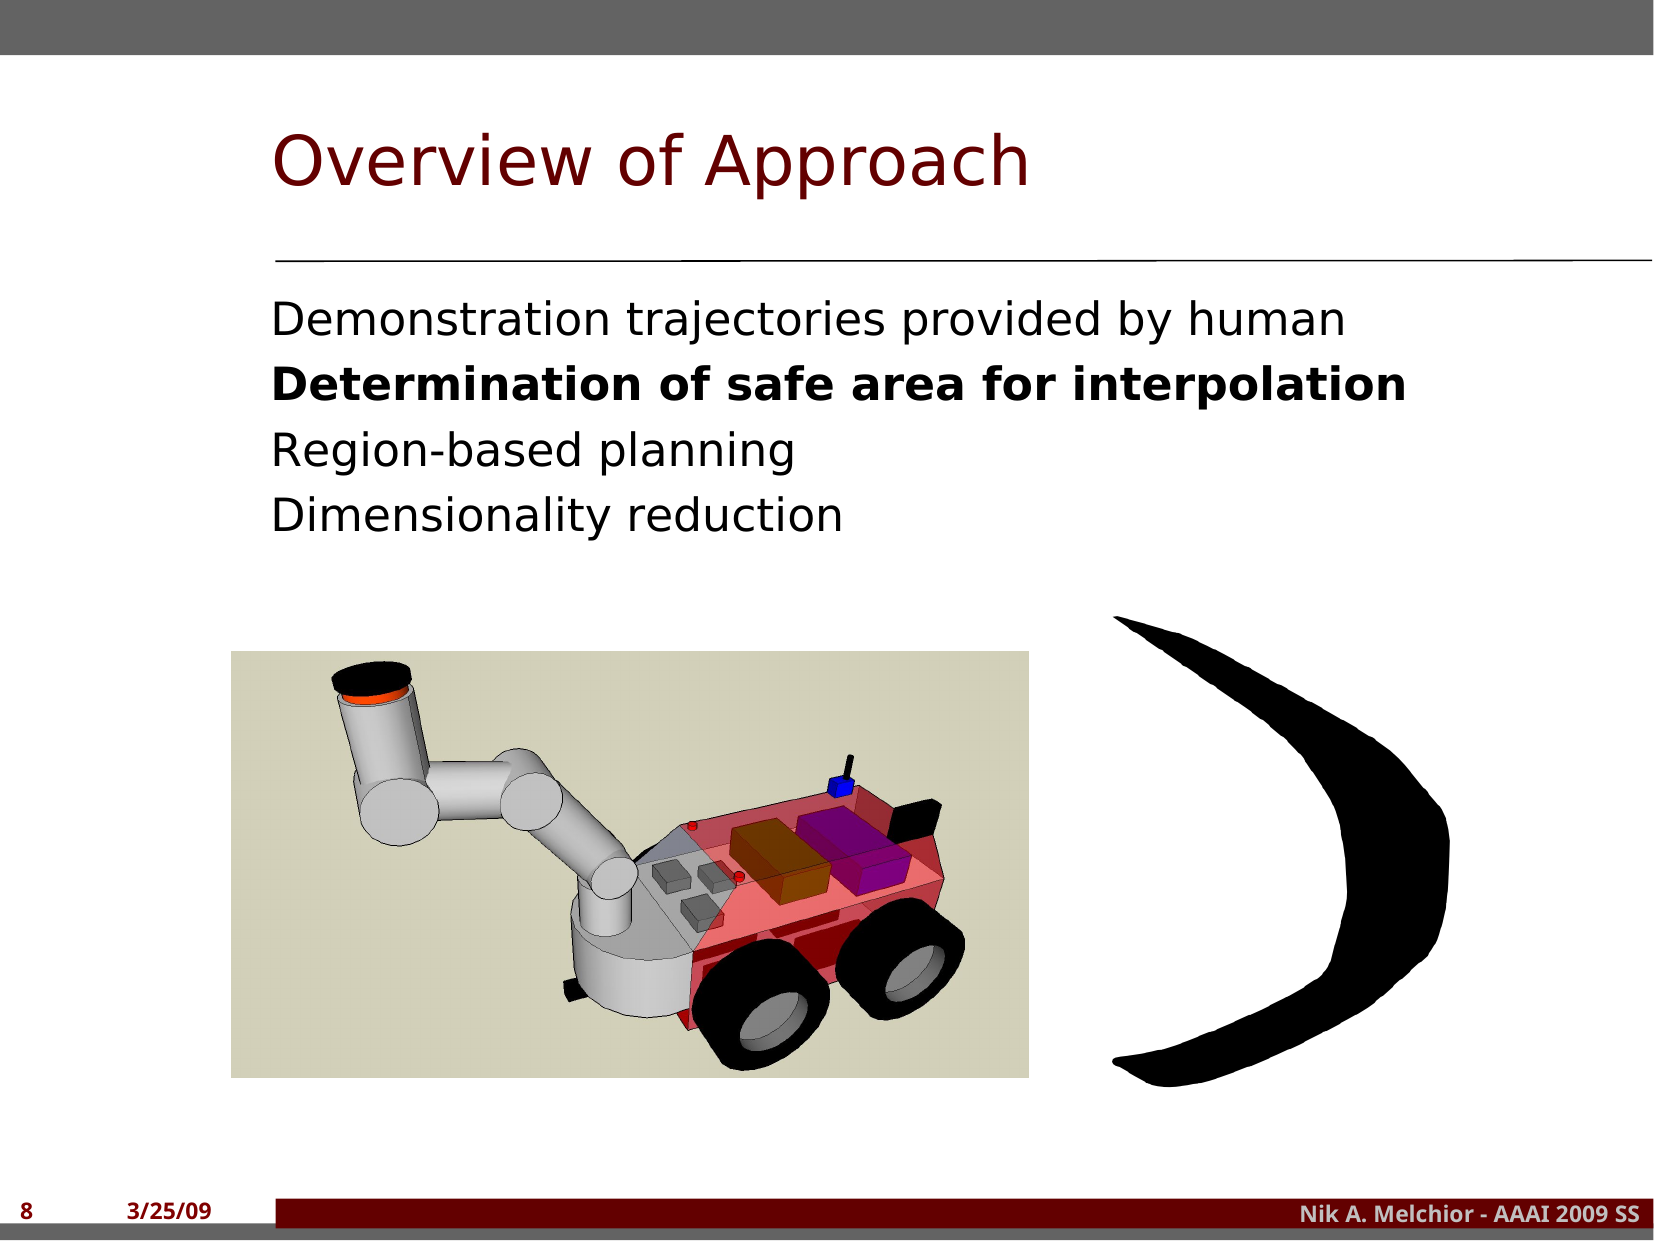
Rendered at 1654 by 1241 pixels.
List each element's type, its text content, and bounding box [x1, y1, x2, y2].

picture [231, 651, 1029, 1078]
picture [1093, 528, 1464, 1188]
list Demonstration trajectories provided by human Determination of safe area for interpolation Region-based planning Dimensionality reduction [270, 294, 1607, 1080]
title Overview of Approach [271, 75, 1553, 255]
